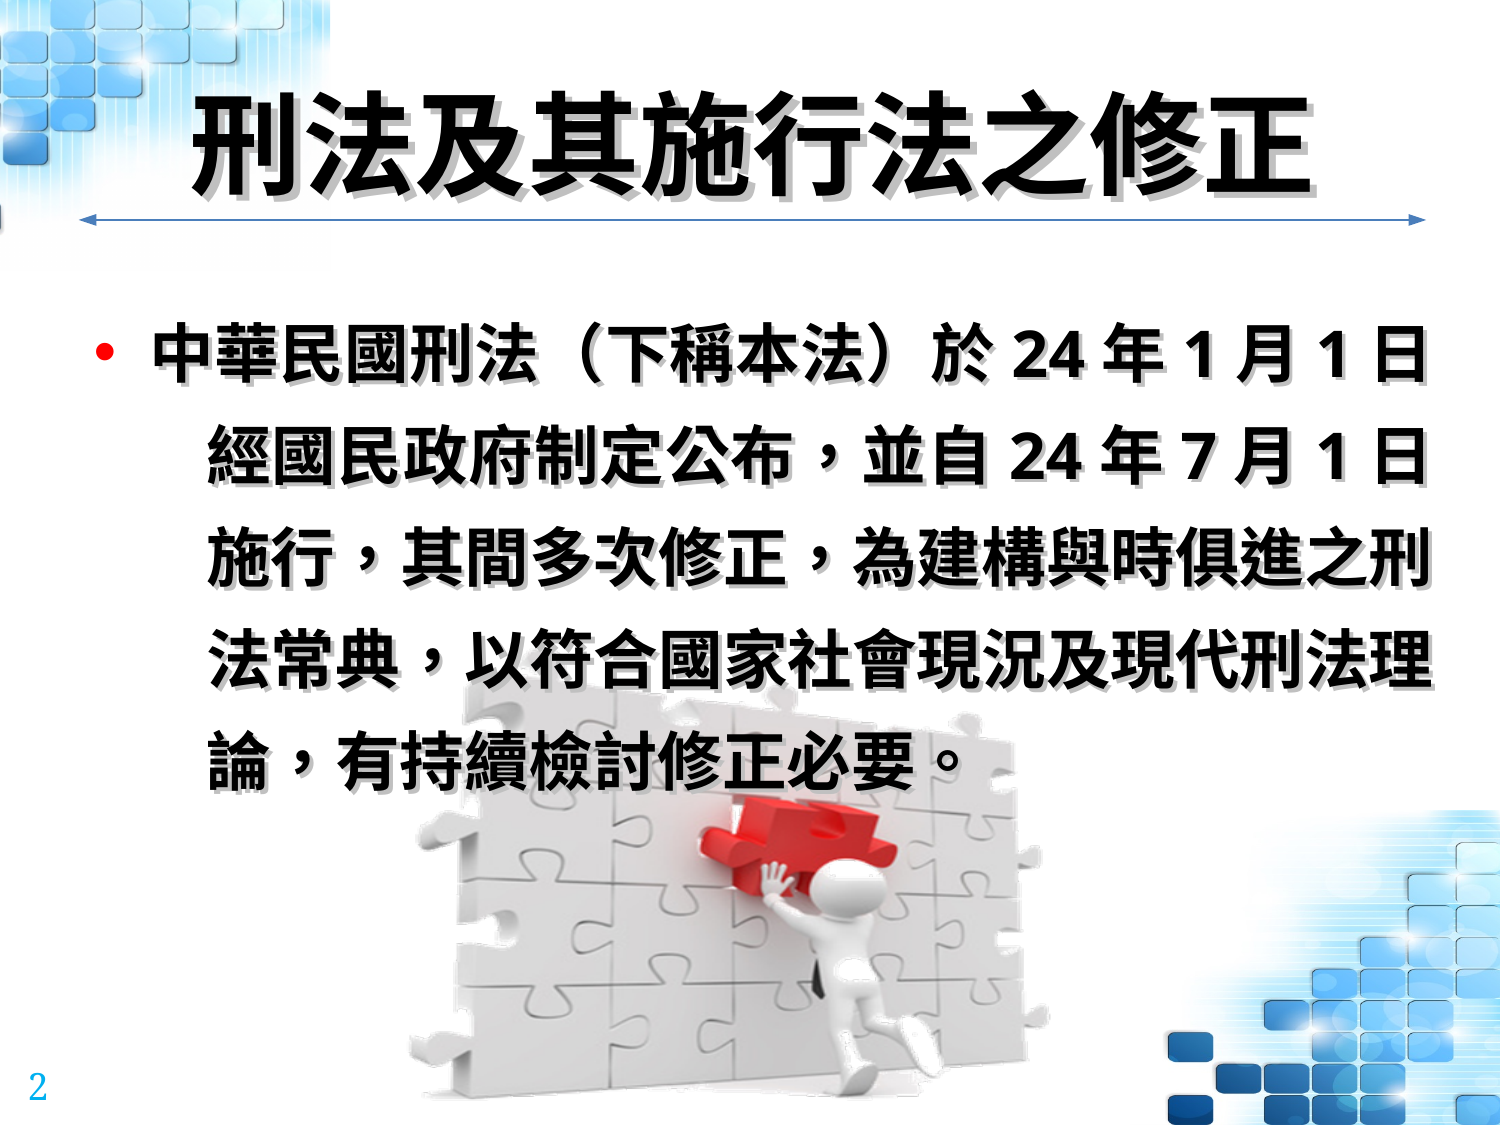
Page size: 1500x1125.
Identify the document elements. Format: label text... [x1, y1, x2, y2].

text_box 刑法及其施行法之修正 [79, 66, 1426, 216]
text_box 2 [12, 1055, 363, 1116]
picture [361, 1006, 1083, 1125]
text_box 中華民國刑法（下稱本法）於24年1月1日經國民政府制定公布，並自24年7月1日施行，其間多次修正，為建構與時俱進之刑法常典，以符合國家社會現況及現代刑法理論，有持續檢討修正必要。 [78, 280, 1448, 1006]
